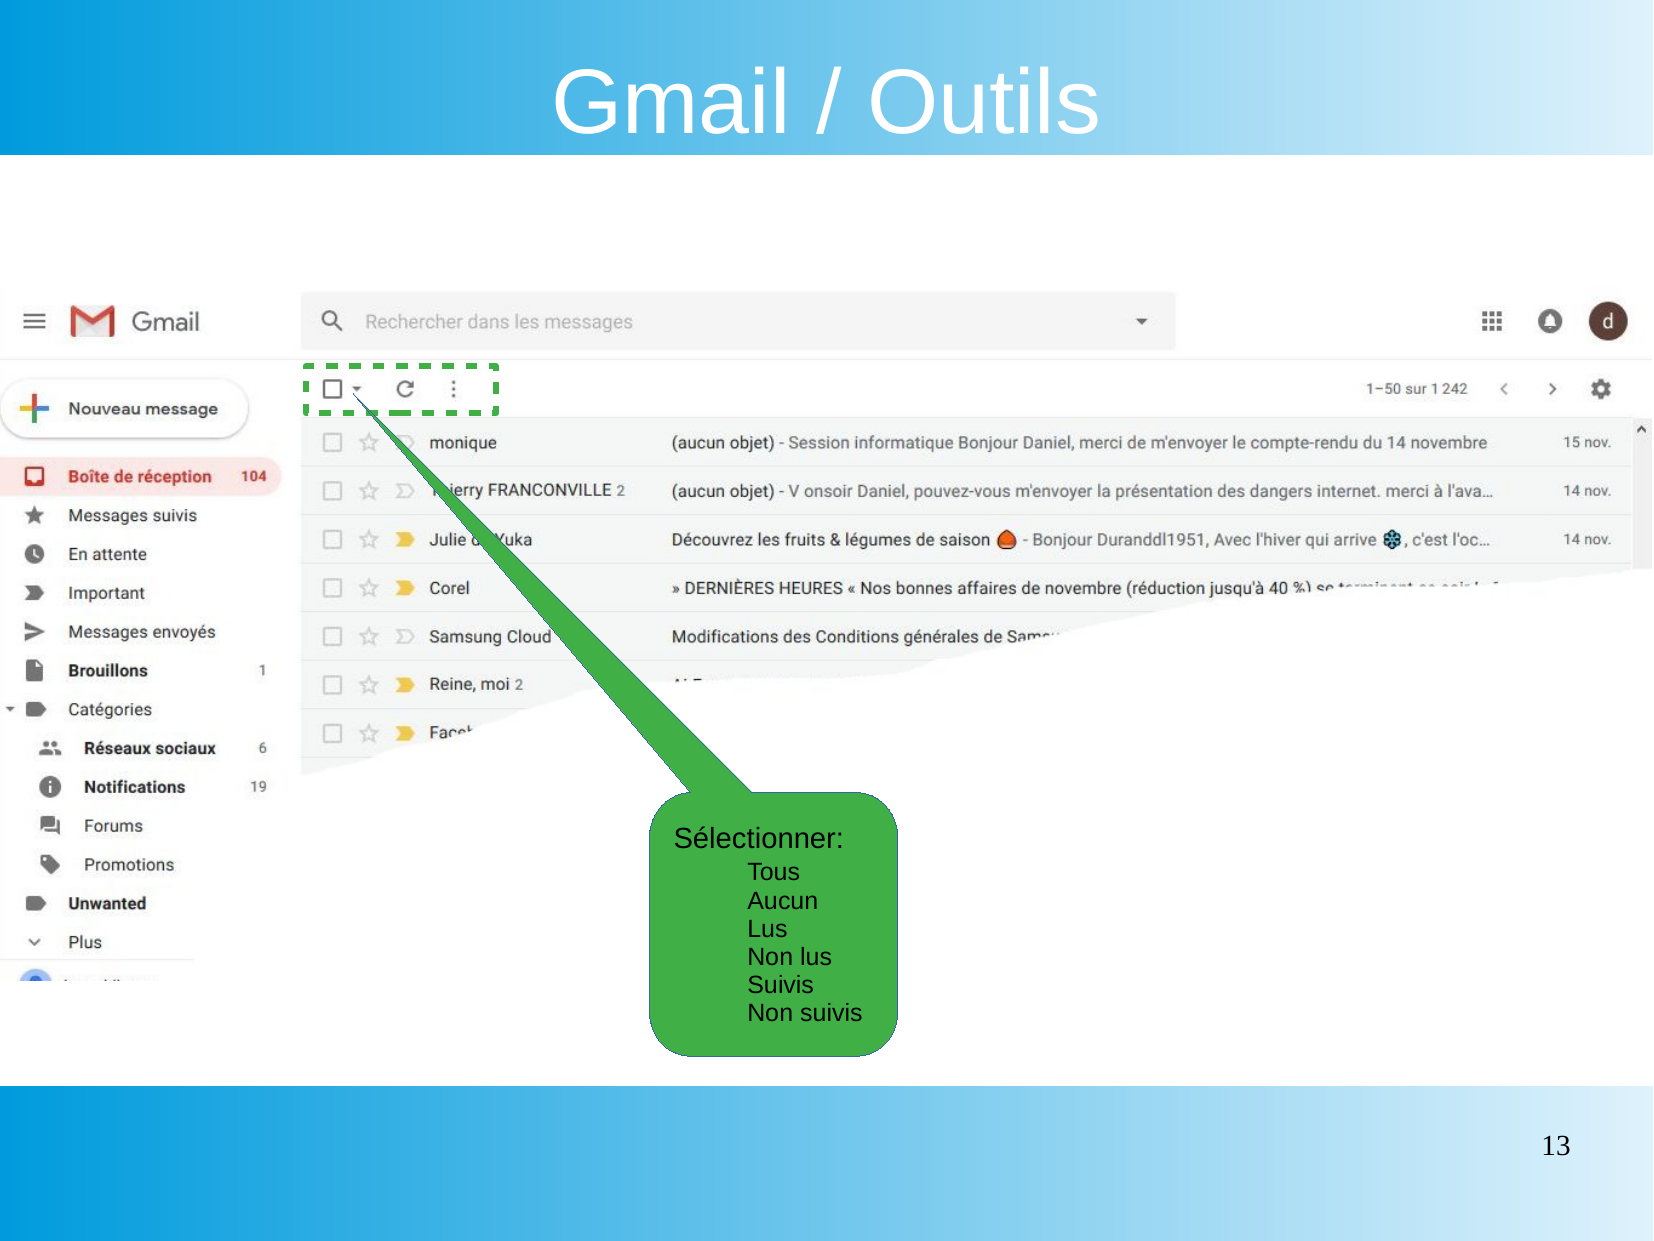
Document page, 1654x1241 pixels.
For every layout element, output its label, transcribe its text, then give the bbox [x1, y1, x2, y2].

picture [0, 286, 1652, 981]
title Gmail / Outils [82, 49, 1571, 155]
text_box Sélectionner: Tous Aucun Lus Non lus Suivis Non suivis [353, 393, 898, 1057]
